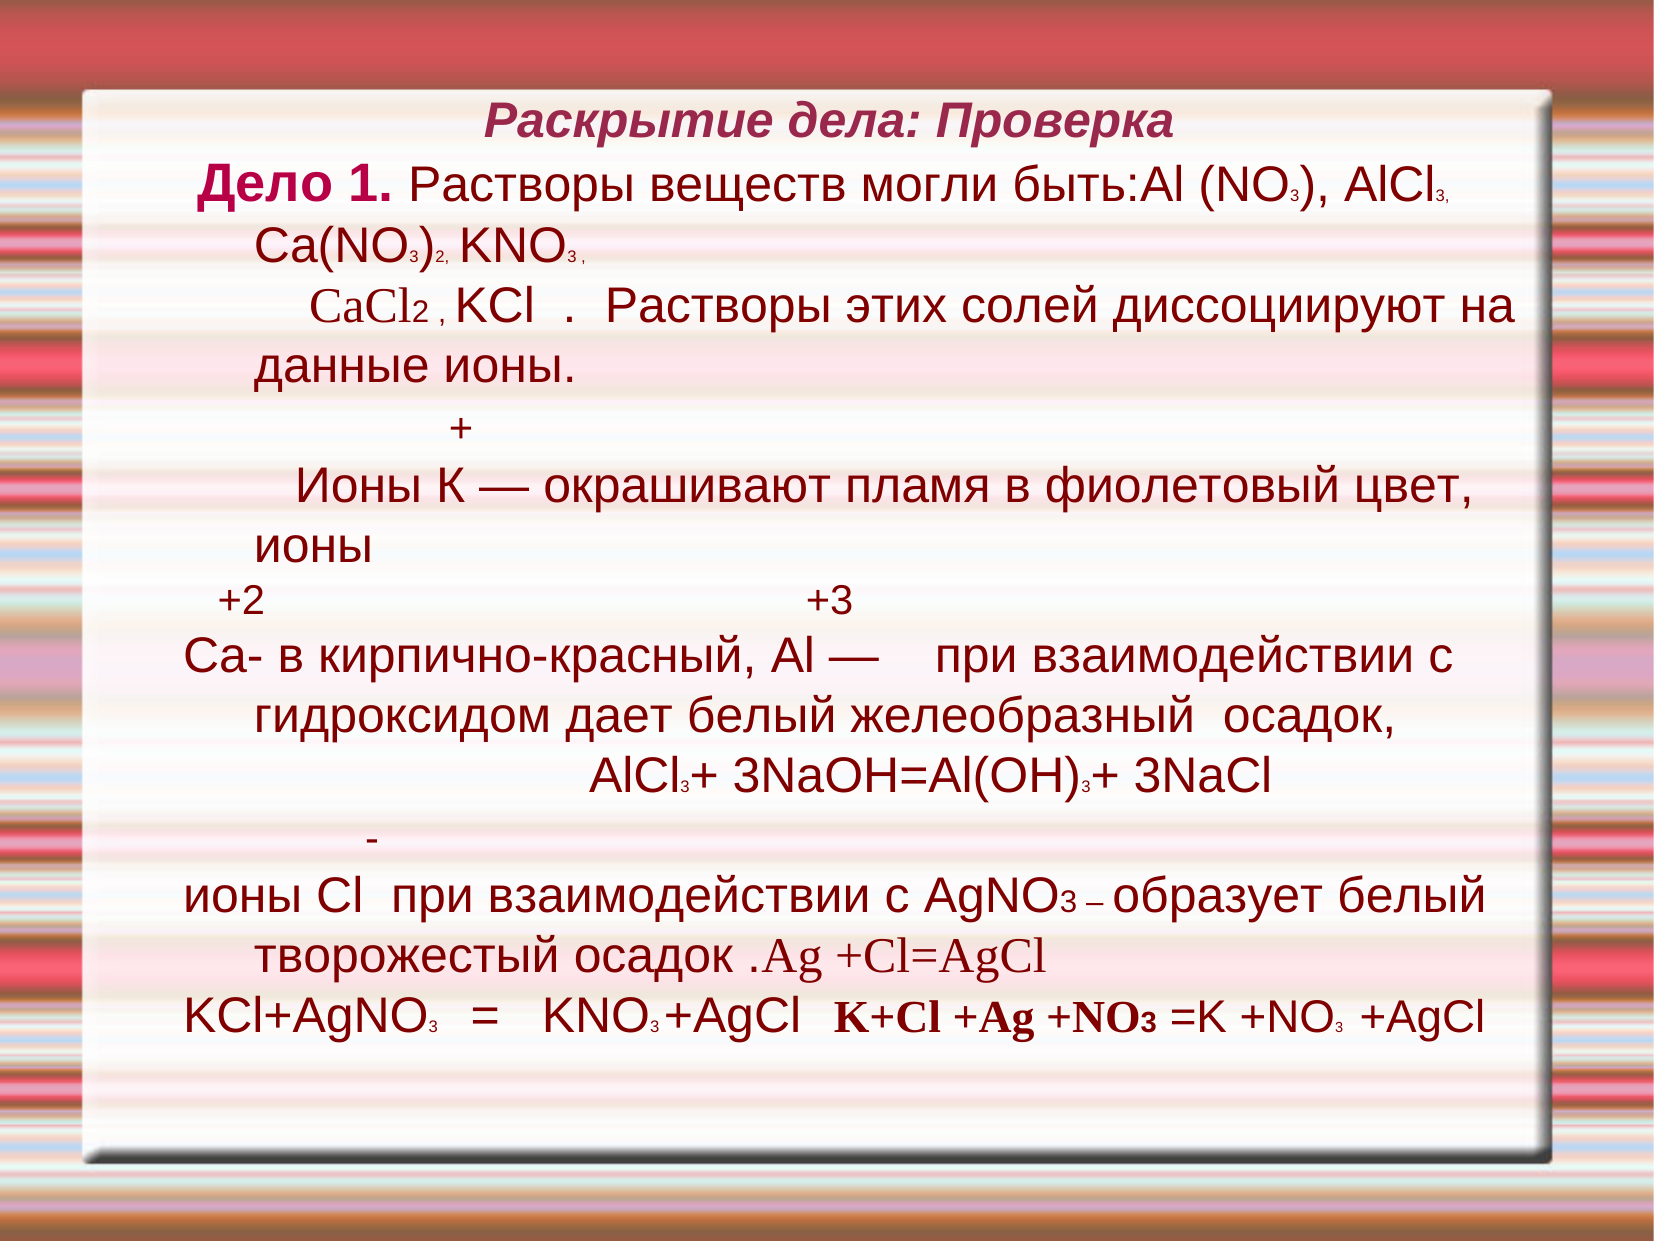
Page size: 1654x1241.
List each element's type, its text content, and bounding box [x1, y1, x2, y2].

list Дело 1. Растворы веществ могли быть:Al (NO3), AlCl3, Ca(NO3)2, KNO3 , CaCl2 , KCl . Растворы этих солей диссоциируют на данные ионы. + Ионы К — окрашивают пламя в фиолетовый цвет, ионы +2 +3 Са- в кирпично-красный, Al — при взаимодействии с гидроксидом дает белый желеобразный осадок, AlCl3+ 3NaOH=Al(OH)3+ 3NaCl - ионы Cl при взаимодействии с AgNO3 – образует белый творожестый осадок .Ag +Cl=AgCl KCl+AgNO3 = KNO3 +AgCl K+Cl +Ag +NO3 =K +NO3 +AgCl [88, 147, 1536, 1241]
title Раскрытие дела: Проверка [123, 29, 1536, 147]
